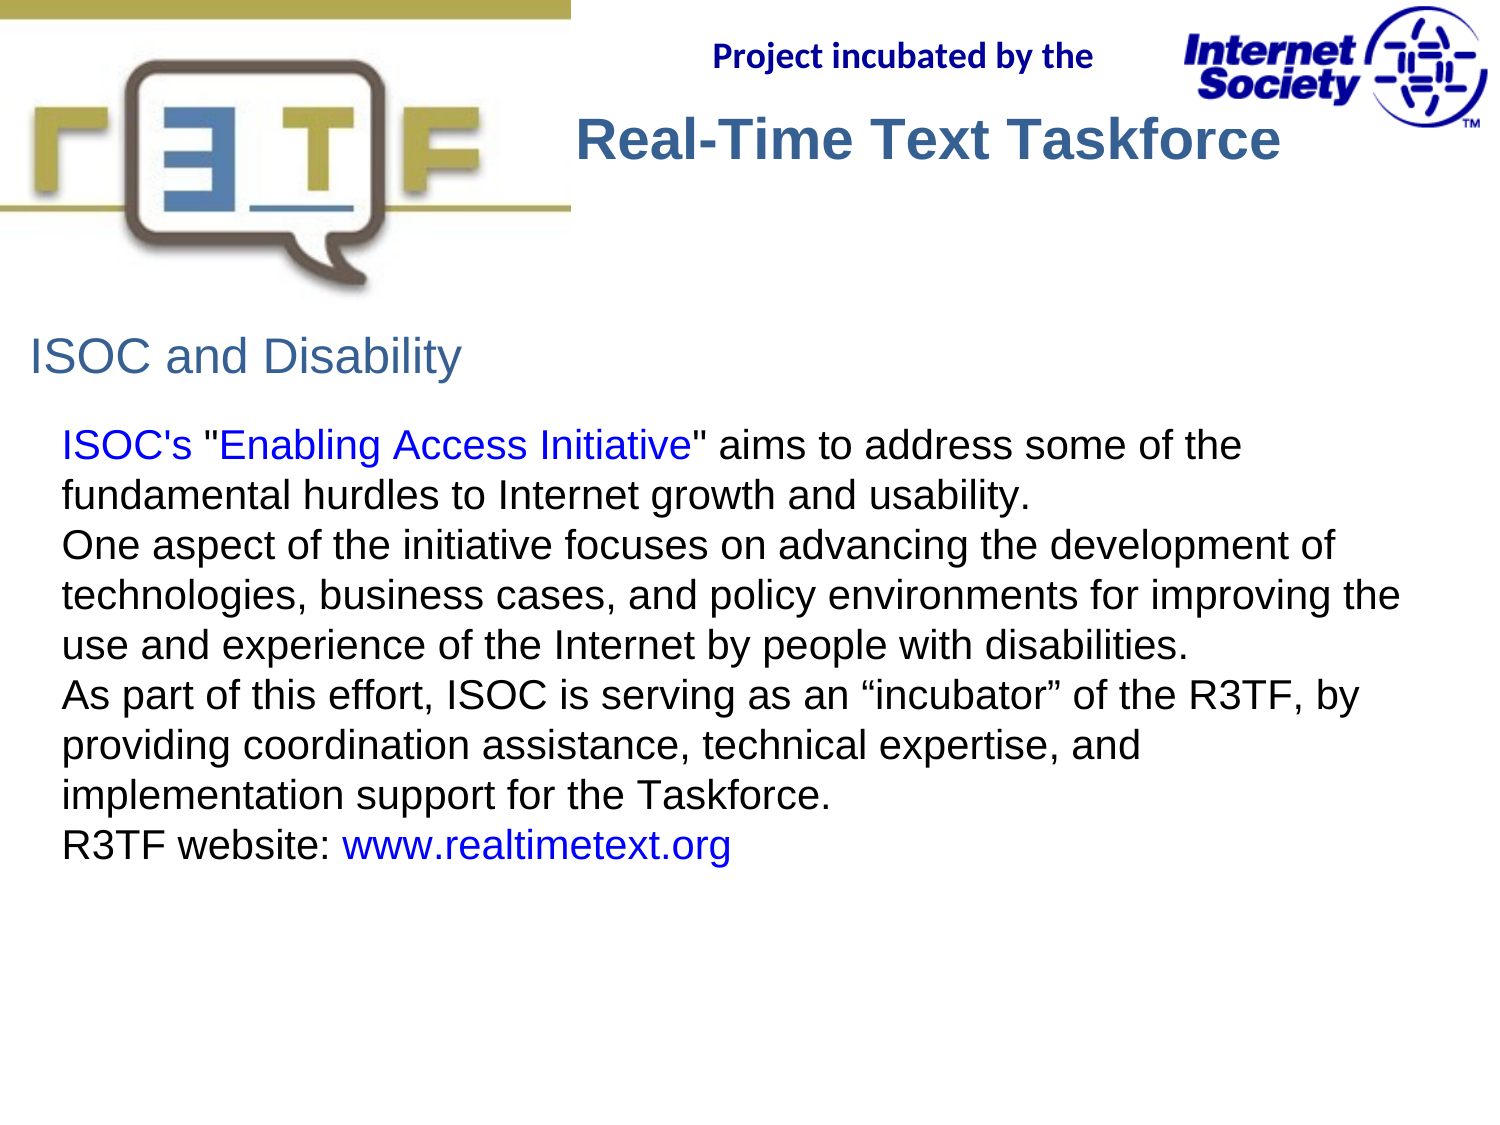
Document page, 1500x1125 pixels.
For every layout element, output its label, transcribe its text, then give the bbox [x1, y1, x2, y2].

text_box ISOC and Disability [14, 316, 478, 392]
text_box ISOC's "Enabling Access Initiative" aims to address some of the fundamental hurdles to Internet growth and usability. One aspect of the initiative focuses on advancing the development of technologies, business cases, and policy environments for improving the use and experience of the Internet by people with disabilities. As part of this effort, ISOC is serving as an “incubator” of the R3TF, by providing coordination assistance, technical expertise, and implementation support for the Taskforce. R3TF website: www.realtimetext.org [46, 410, 1430, 876]
picture [1183, 5, 1489, 129]
picture [0, 0, 571, 300]
